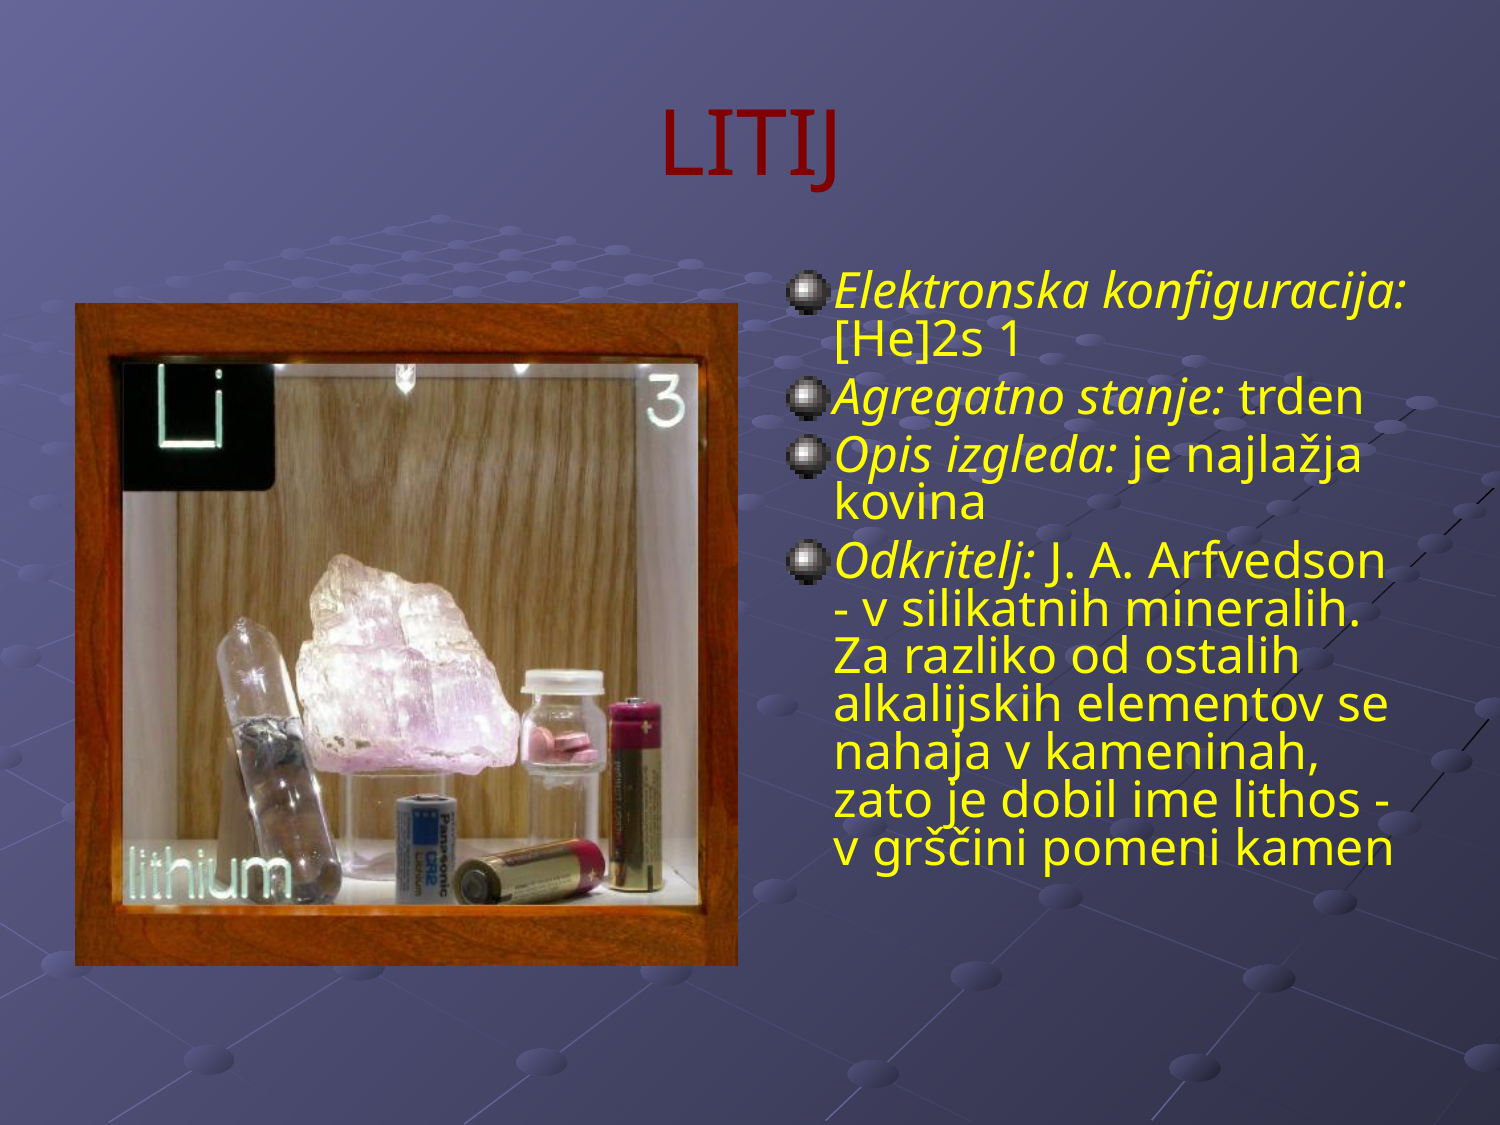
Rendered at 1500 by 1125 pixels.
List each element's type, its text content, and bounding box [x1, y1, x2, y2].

title LITIJ [75, 45, 1425, 233]
list Elektronska konfiguracija: [He]2s 1 Agregatno stanje: trden Opis izgleda: je najlažja kovina Odkritelj: J. A. Arfvedson - v silikatnih mineralih. Za razliko od ostalih alkalijskih elementov se nahaja v kameninah, zato je dobil ime lithos - v grščini pomeni kamen [762, 262, 1425, 1007]
picture [75, 303, 738, 966]
